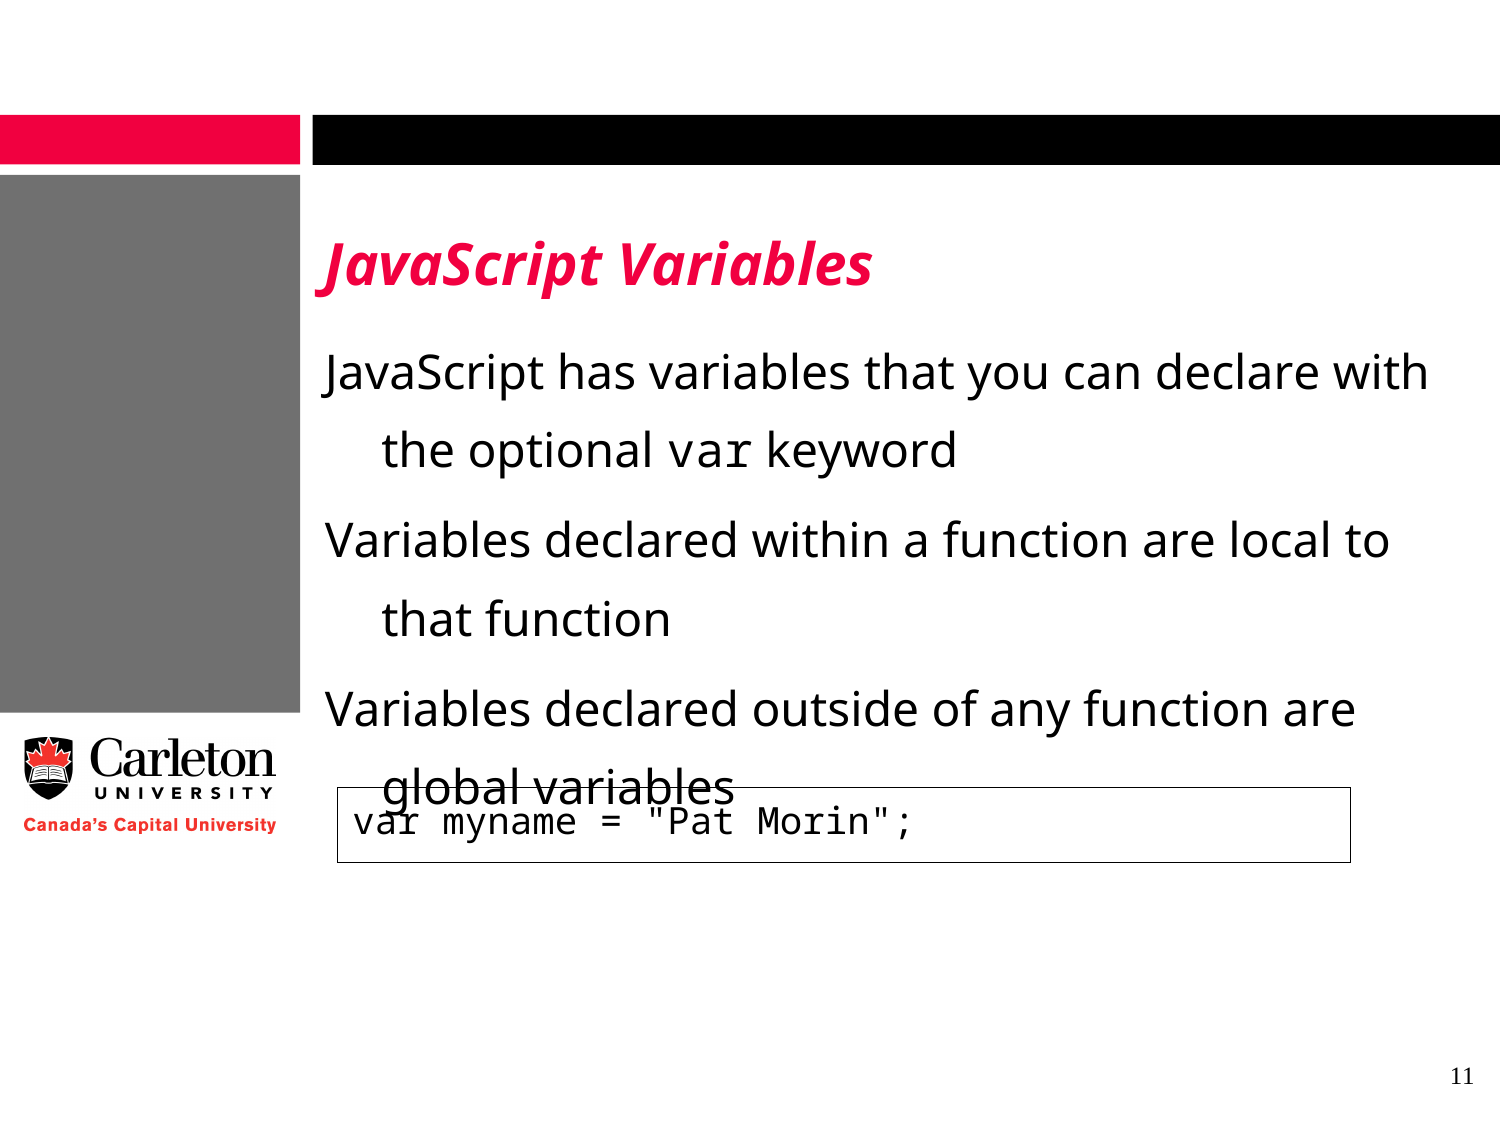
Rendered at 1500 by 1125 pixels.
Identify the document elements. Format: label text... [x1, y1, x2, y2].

list JavaScript has variables that you can declare with the optional var keyword Variables declared within a function are local to that function Variables declared outside of any function are global variables [324, 324, 1450, 1036]
text_box var myname = "Pat Morin"; [337, 787, 1351, 863]
picture [24, 737, 276, 834]
title JavaScript Variables [324, 194, 1450, 324]
